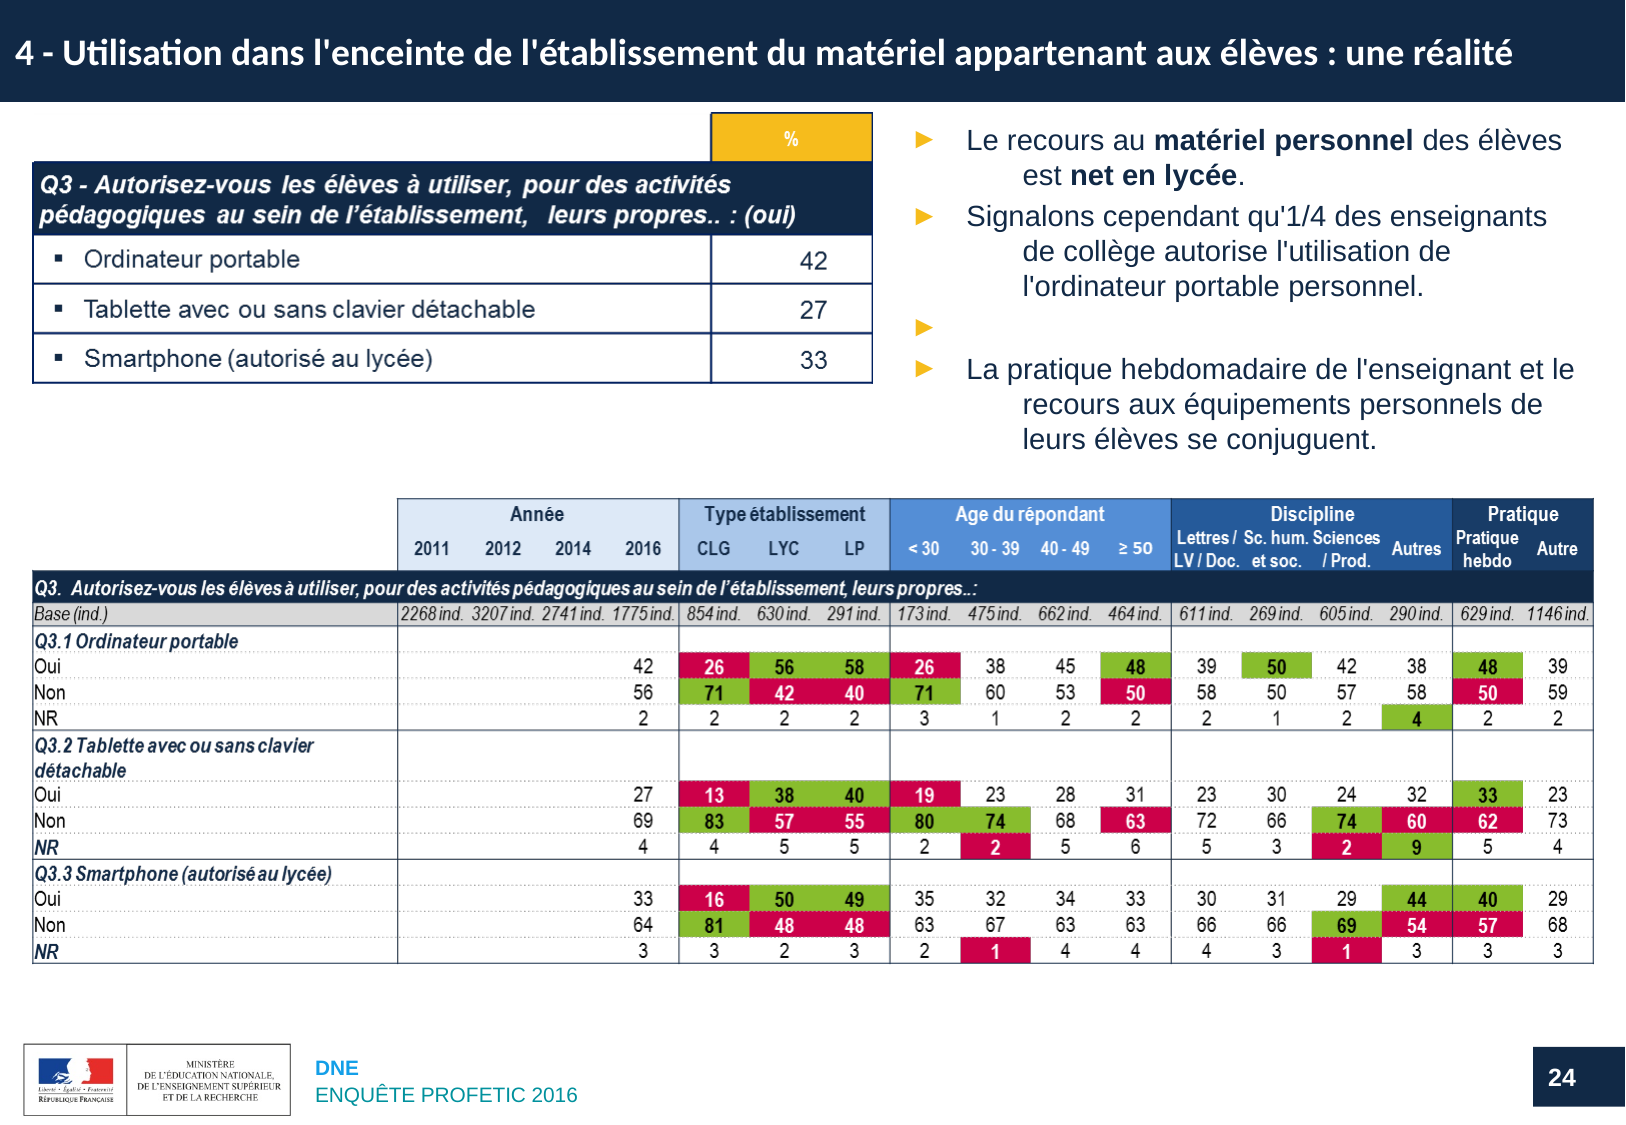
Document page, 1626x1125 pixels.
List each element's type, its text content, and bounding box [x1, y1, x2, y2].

list Le recours au matériel personnel des élèves est net en lycée. Signalons cependant qu'1/4 des enseignants de collège autorise l'utilisation de l'ordinateur portable personnel. La pratique hebdomadaire de l'enseignant et le recours aux équipements personnels de leurs élèves se conjuguent. [895, 113, 1593, 492]
text_box 24 [1533, 1046, 1625, 1107]
picture [32, 493, 1594, 977]
title 4 - Utilisation dans l'enceinte de l'établissement du matériel appartenant aux élèves : une réalité [0, 0, 1625, 102]
picture [32, 112, 873, 389]
